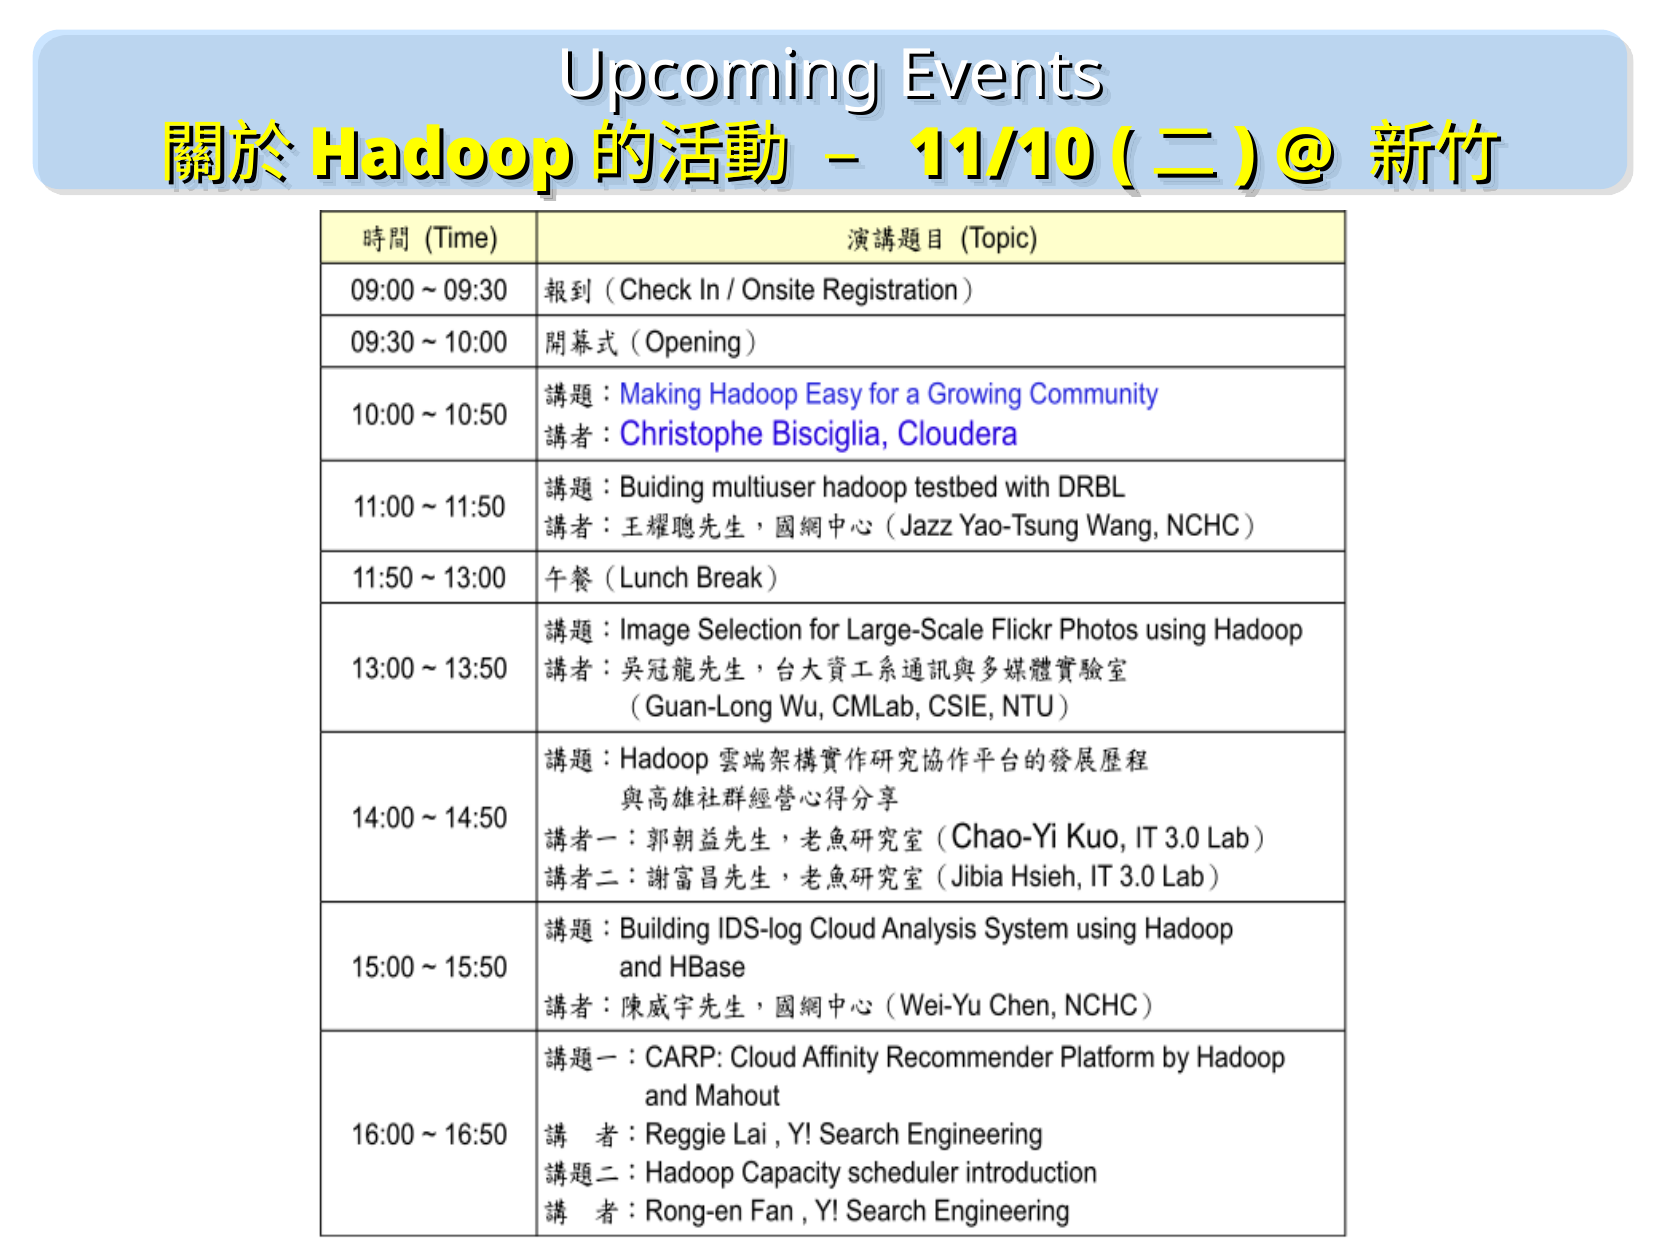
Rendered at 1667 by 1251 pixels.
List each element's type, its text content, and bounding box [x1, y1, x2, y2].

text_box Upcoming Events 關於Hadoop的活動 – 11/10 (二) @ 新竹 [32, 29, 1628, 190]
picture [301, 210, 1365, 1245]
